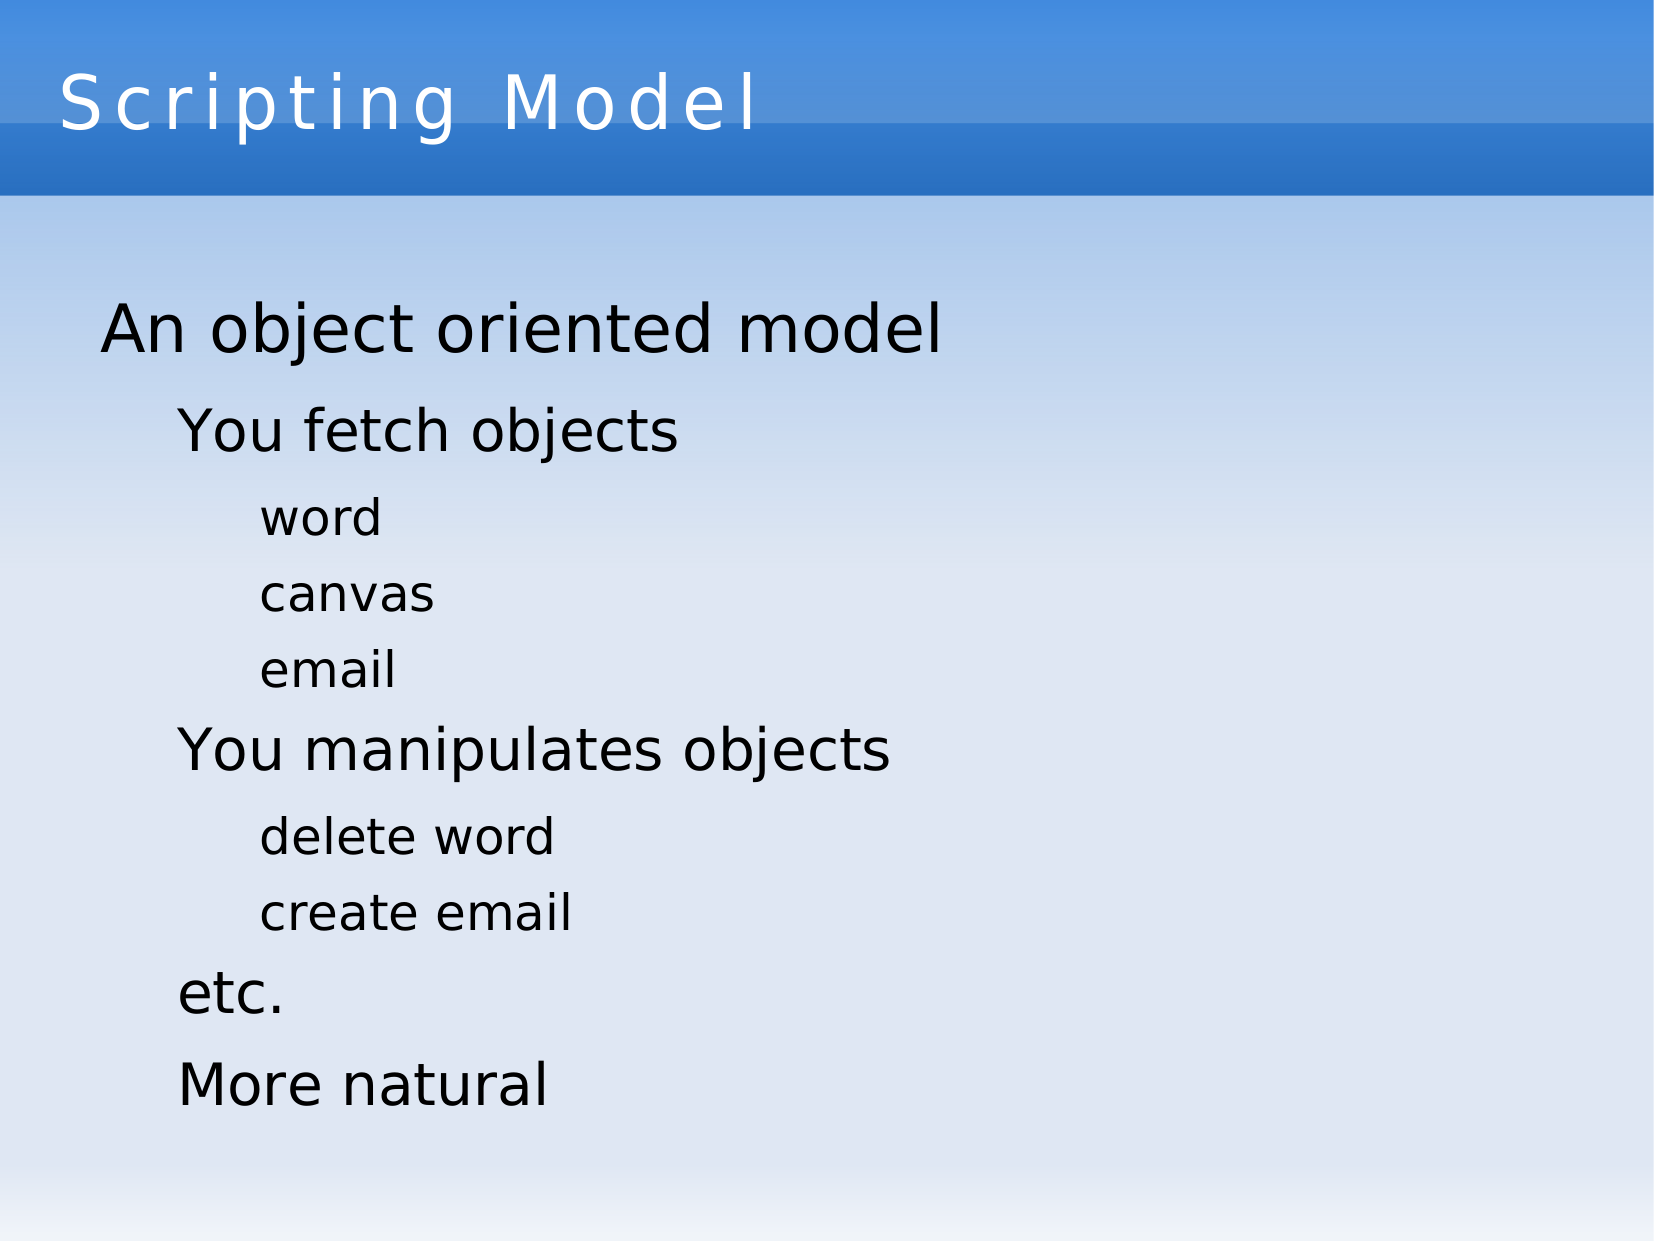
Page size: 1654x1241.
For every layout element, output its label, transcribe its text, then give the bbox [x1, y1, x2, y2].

title Scripting Model [59, 29, 1270, 178]
list An object oriented model You fetch objects word canvas email You manipulates objects delete word create email etc. More natural [82, 290, 1571, 1120]
picture [0, 0, 1654, 1241]
